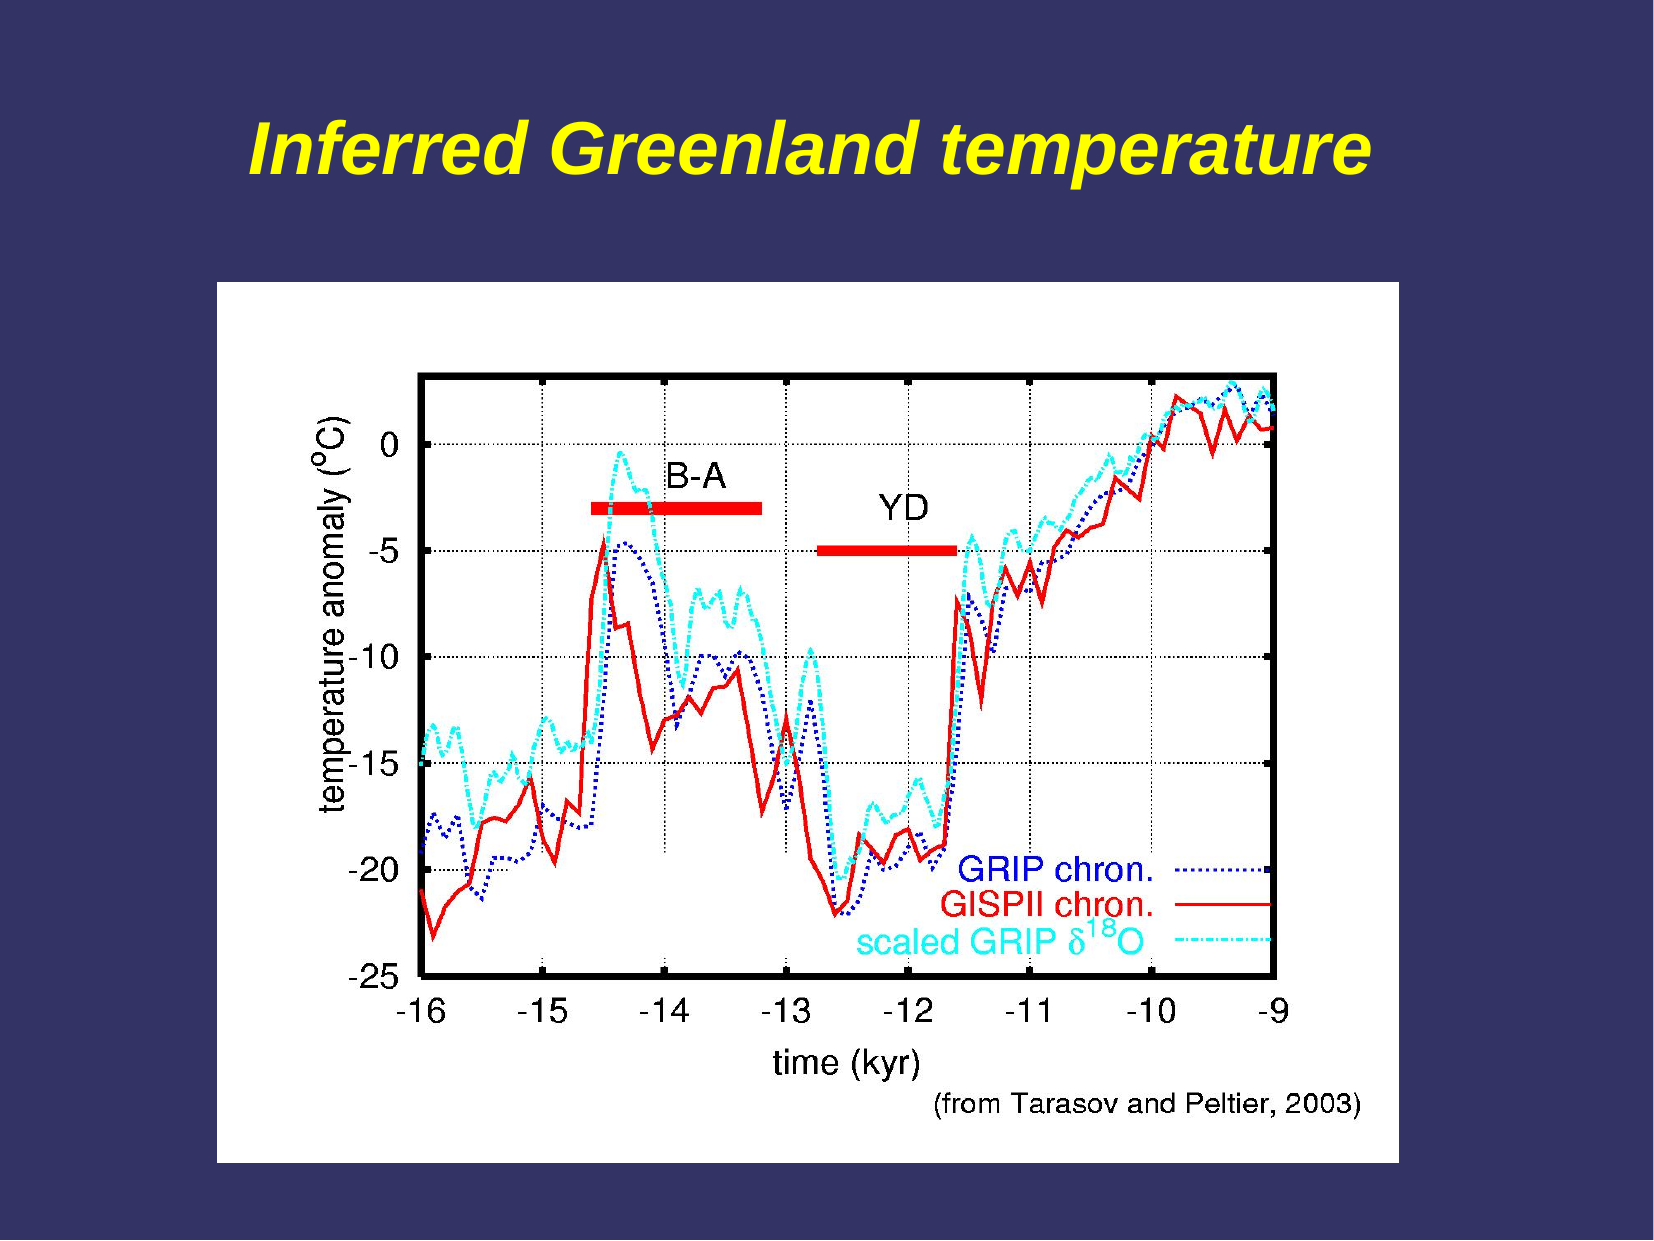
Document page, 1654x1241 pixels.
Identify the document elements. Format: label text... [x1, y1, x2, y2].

picture [217, 282, 1399, 1164]
title Inferred Greenland temperature [105, 49, 1518, 250]
